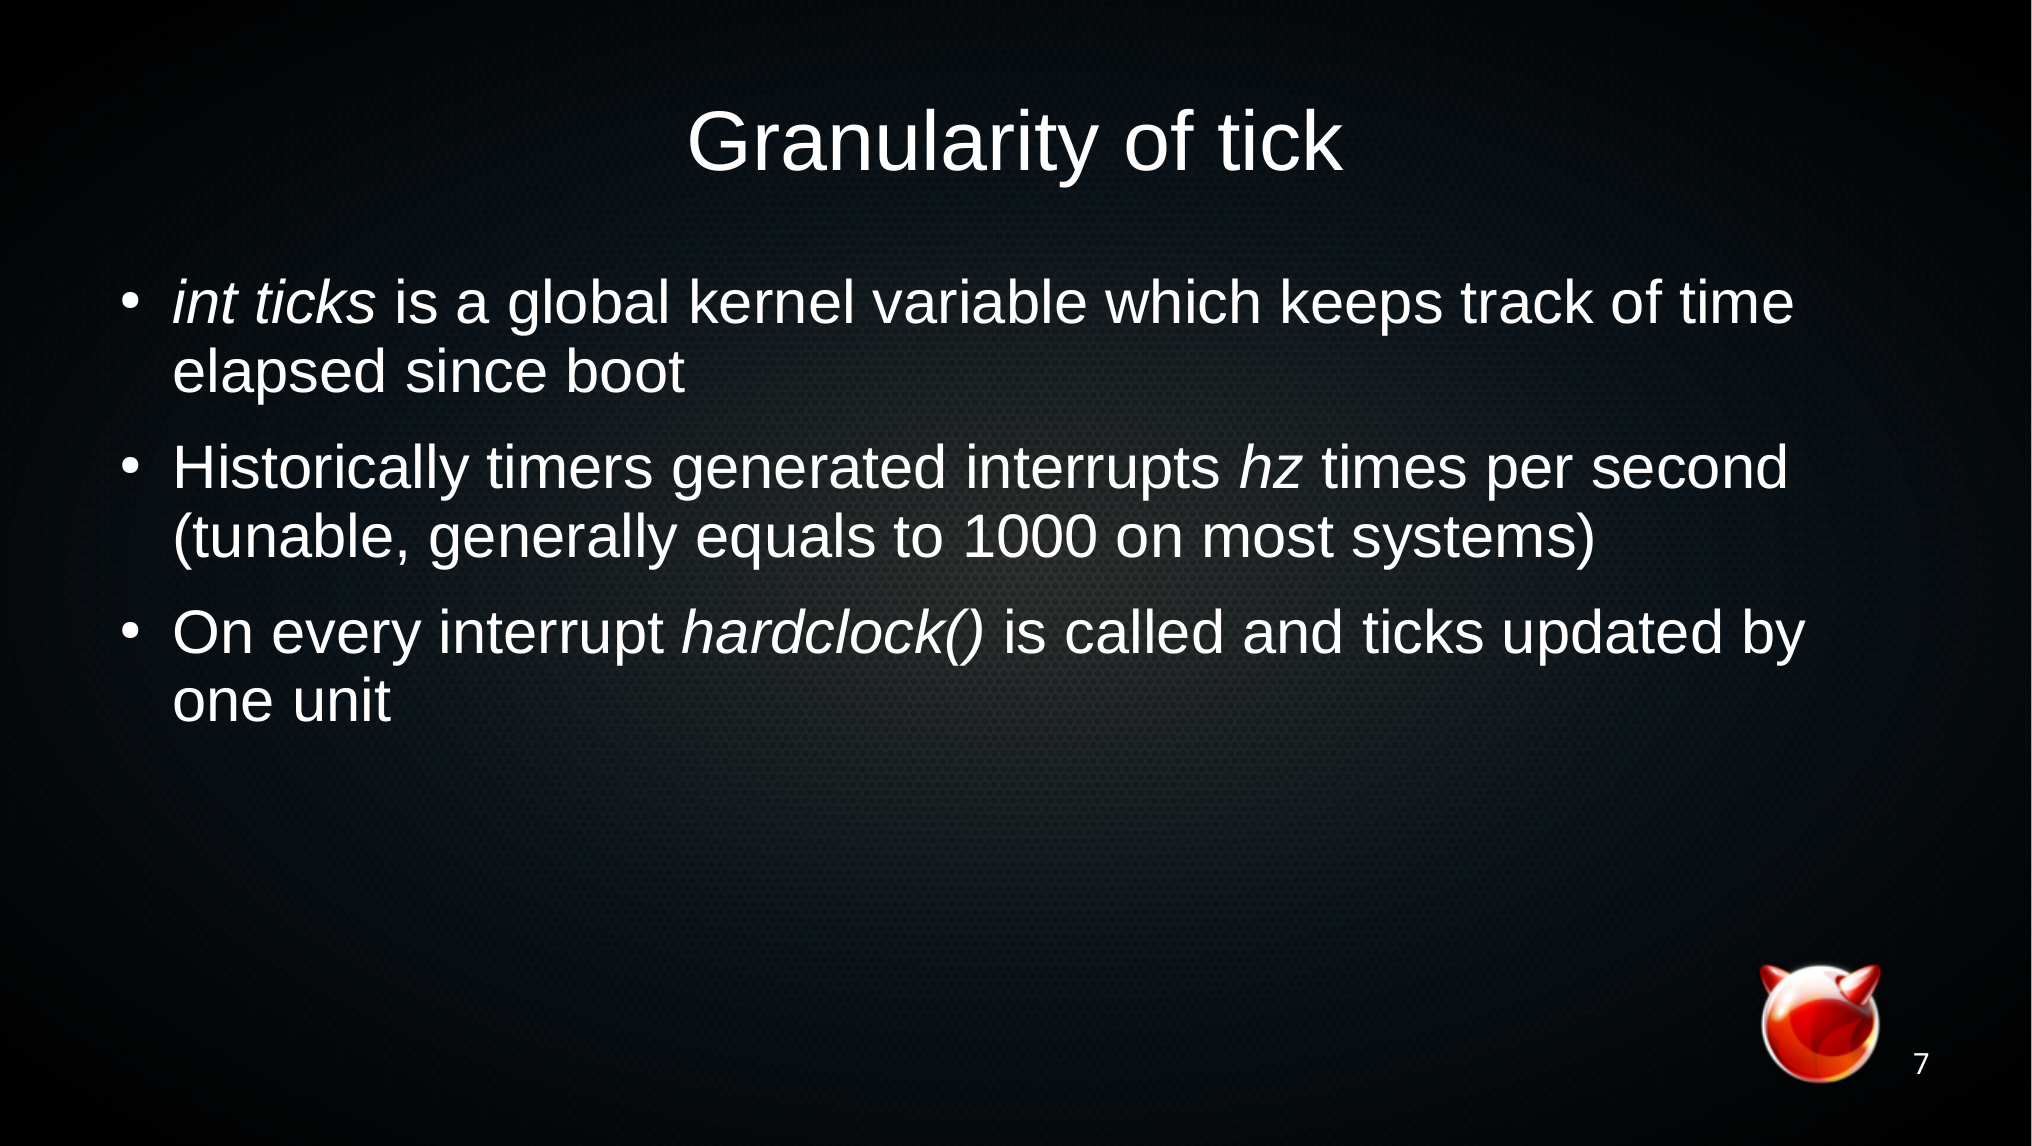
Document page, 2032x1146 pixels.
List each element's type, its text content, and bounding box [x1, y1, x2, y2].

picture [0, 0, 2032, 1146]
list int ticks is a global kernel variable which keeps track of time elapsed since boot Historically timers generated interrupts hz times per second (tunable, generally equals to 1000 on most systems) On every interrupt hardclock() is called and ticks updated by one unit [101, 268, 1890, 1025]
title Granularity of tick [101, 45, 1930, 237]
